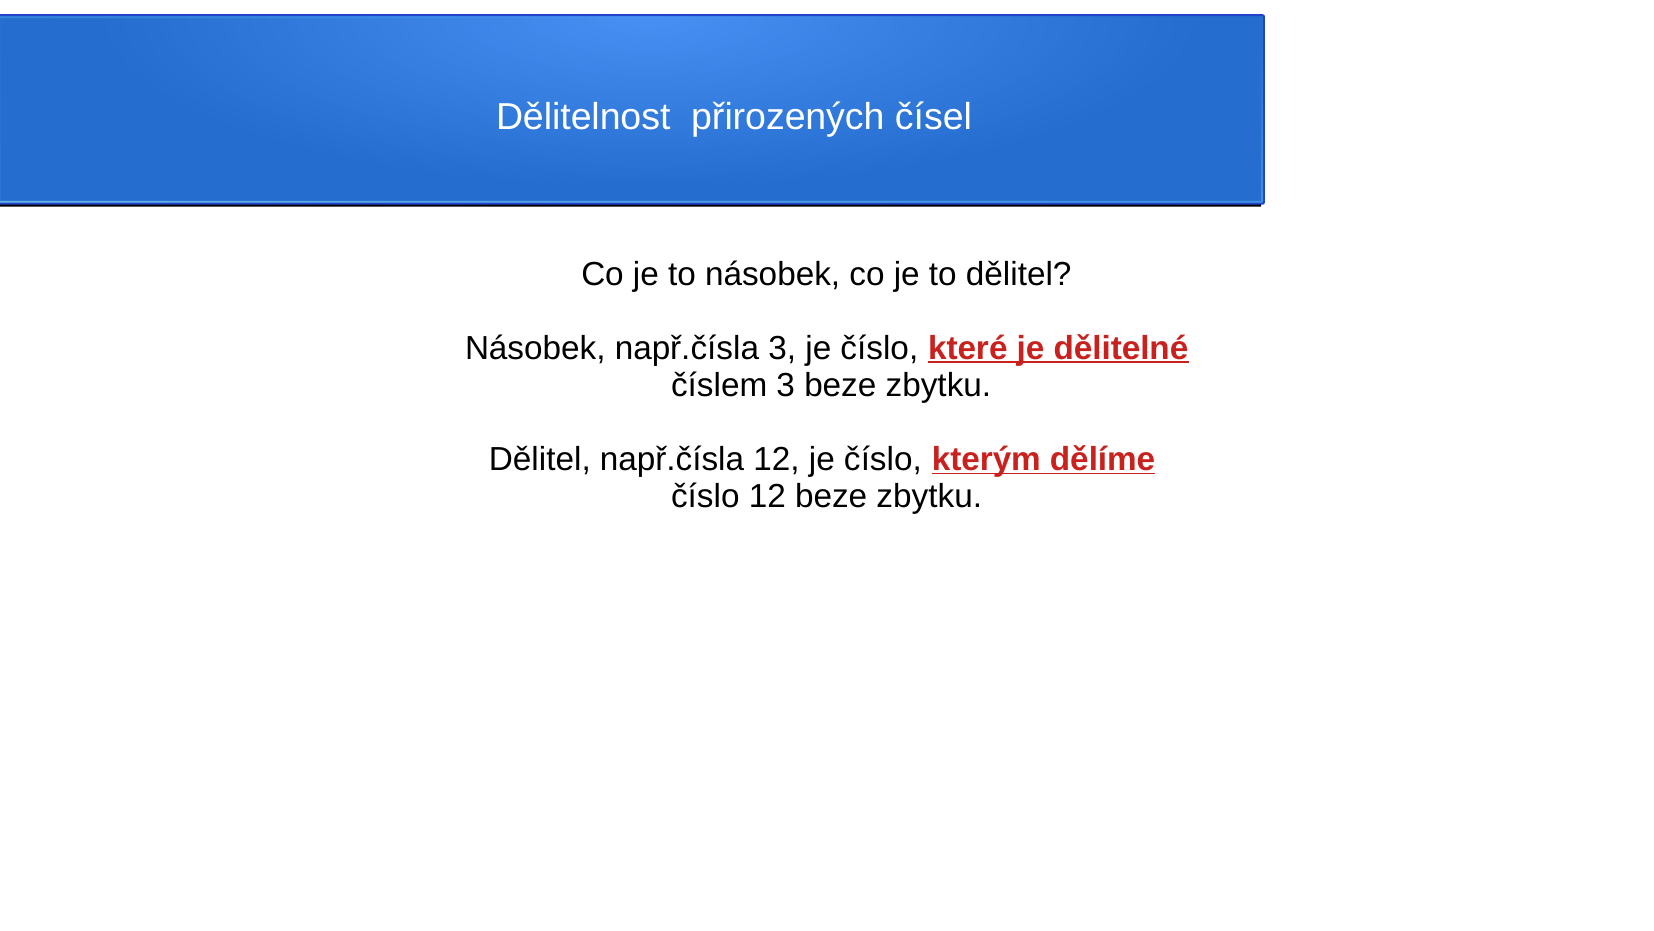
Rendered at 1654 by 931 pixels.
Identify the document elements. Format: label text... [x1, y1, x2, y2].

title Dělitelnost přirozených čísel [496, 0, 1648, 225]
subtitle Co je to násobek, co je to dělitel? Násobek, např.čísla 3, je číslo, které je dělitelné číslem 3 beze zbytku. Dělitel, např.čísla 12, je číslo, kterým dělíme číslo 12 beze zbytku. [82, 133, 1571, 674]
